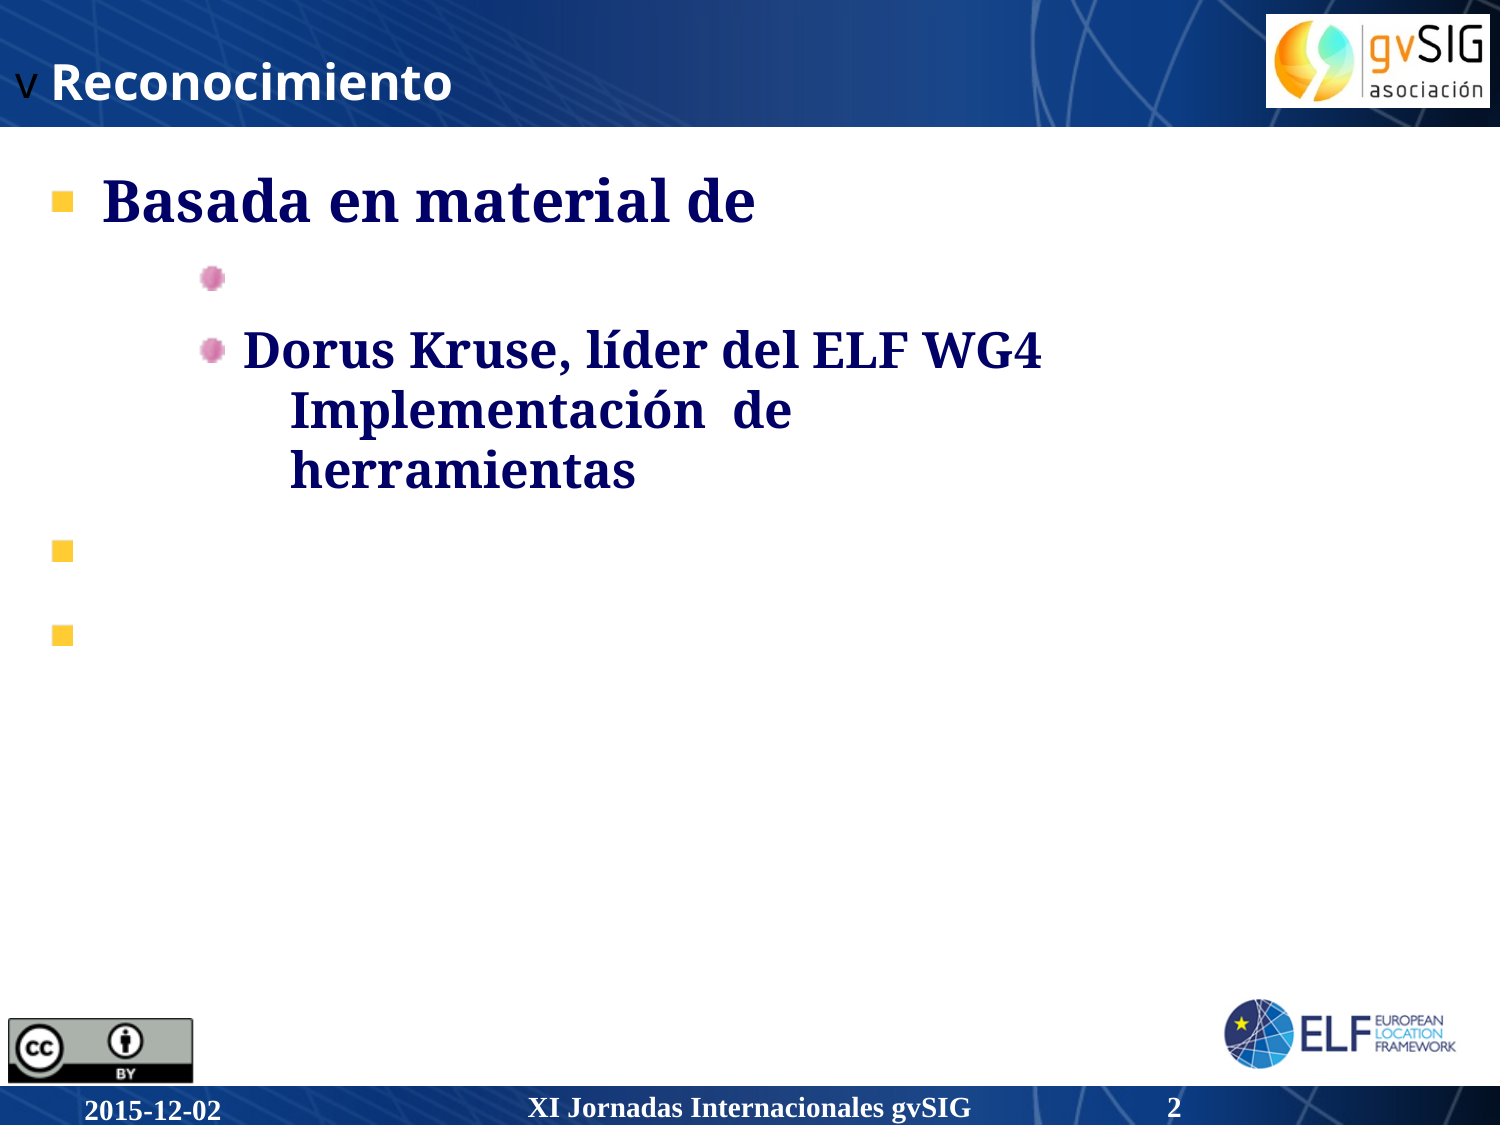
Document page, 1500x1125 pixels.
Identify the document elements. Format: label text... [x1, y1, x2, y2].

list Basada en material de Dorus Kruse, líder del ELF WG4 Implementación de herramientas [31, 156, 1465, 973]
title Reconocimiento [0, 43, 1276, 107]
